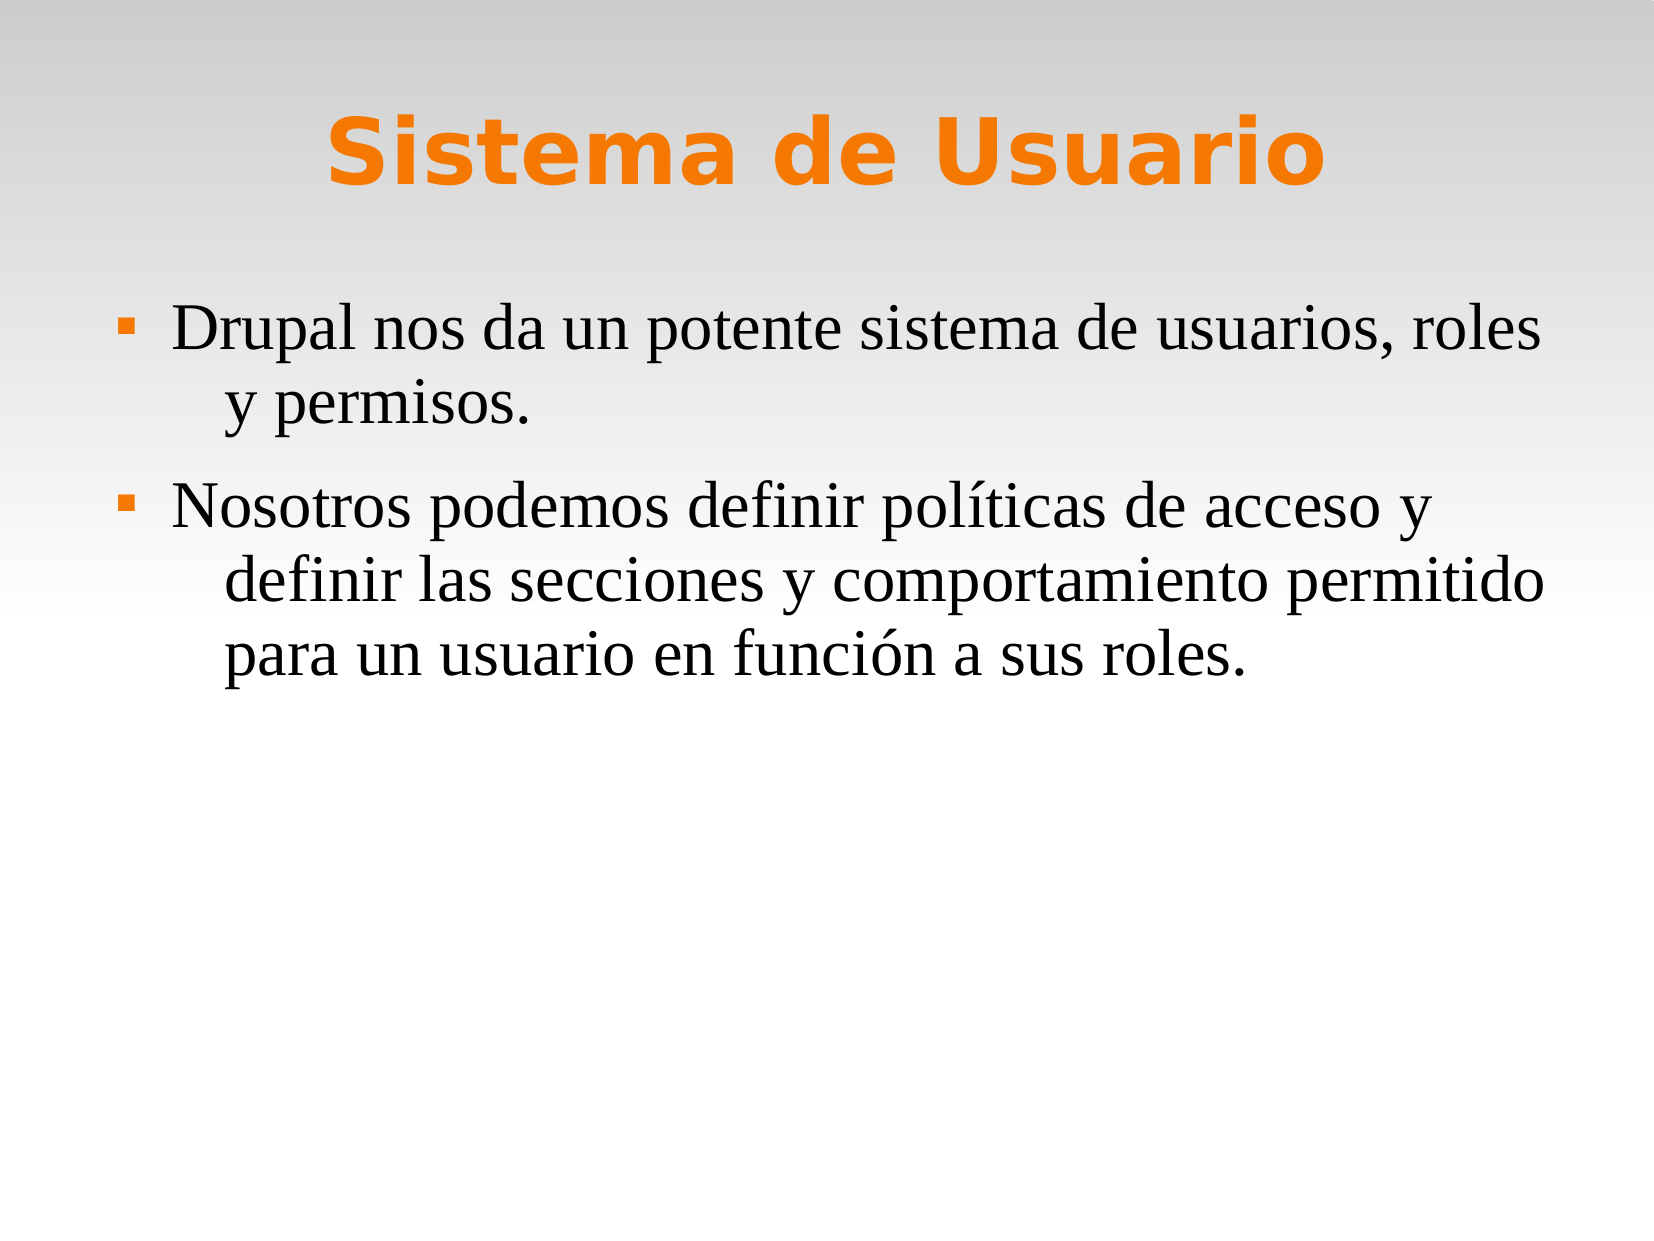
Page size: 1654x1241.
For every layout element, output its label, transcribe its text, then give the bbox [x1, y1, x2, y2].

title Sistema de Usuario [82, 49, 1571, 257]
list Drupal nos da un potente sistema de usuarios, roles y permisos. Nosotros podemos definir políticas de acceso y definir las secciones y comportamiento permitido para un usuario en función a sus roles. [82, 290, 1571, 1109]
